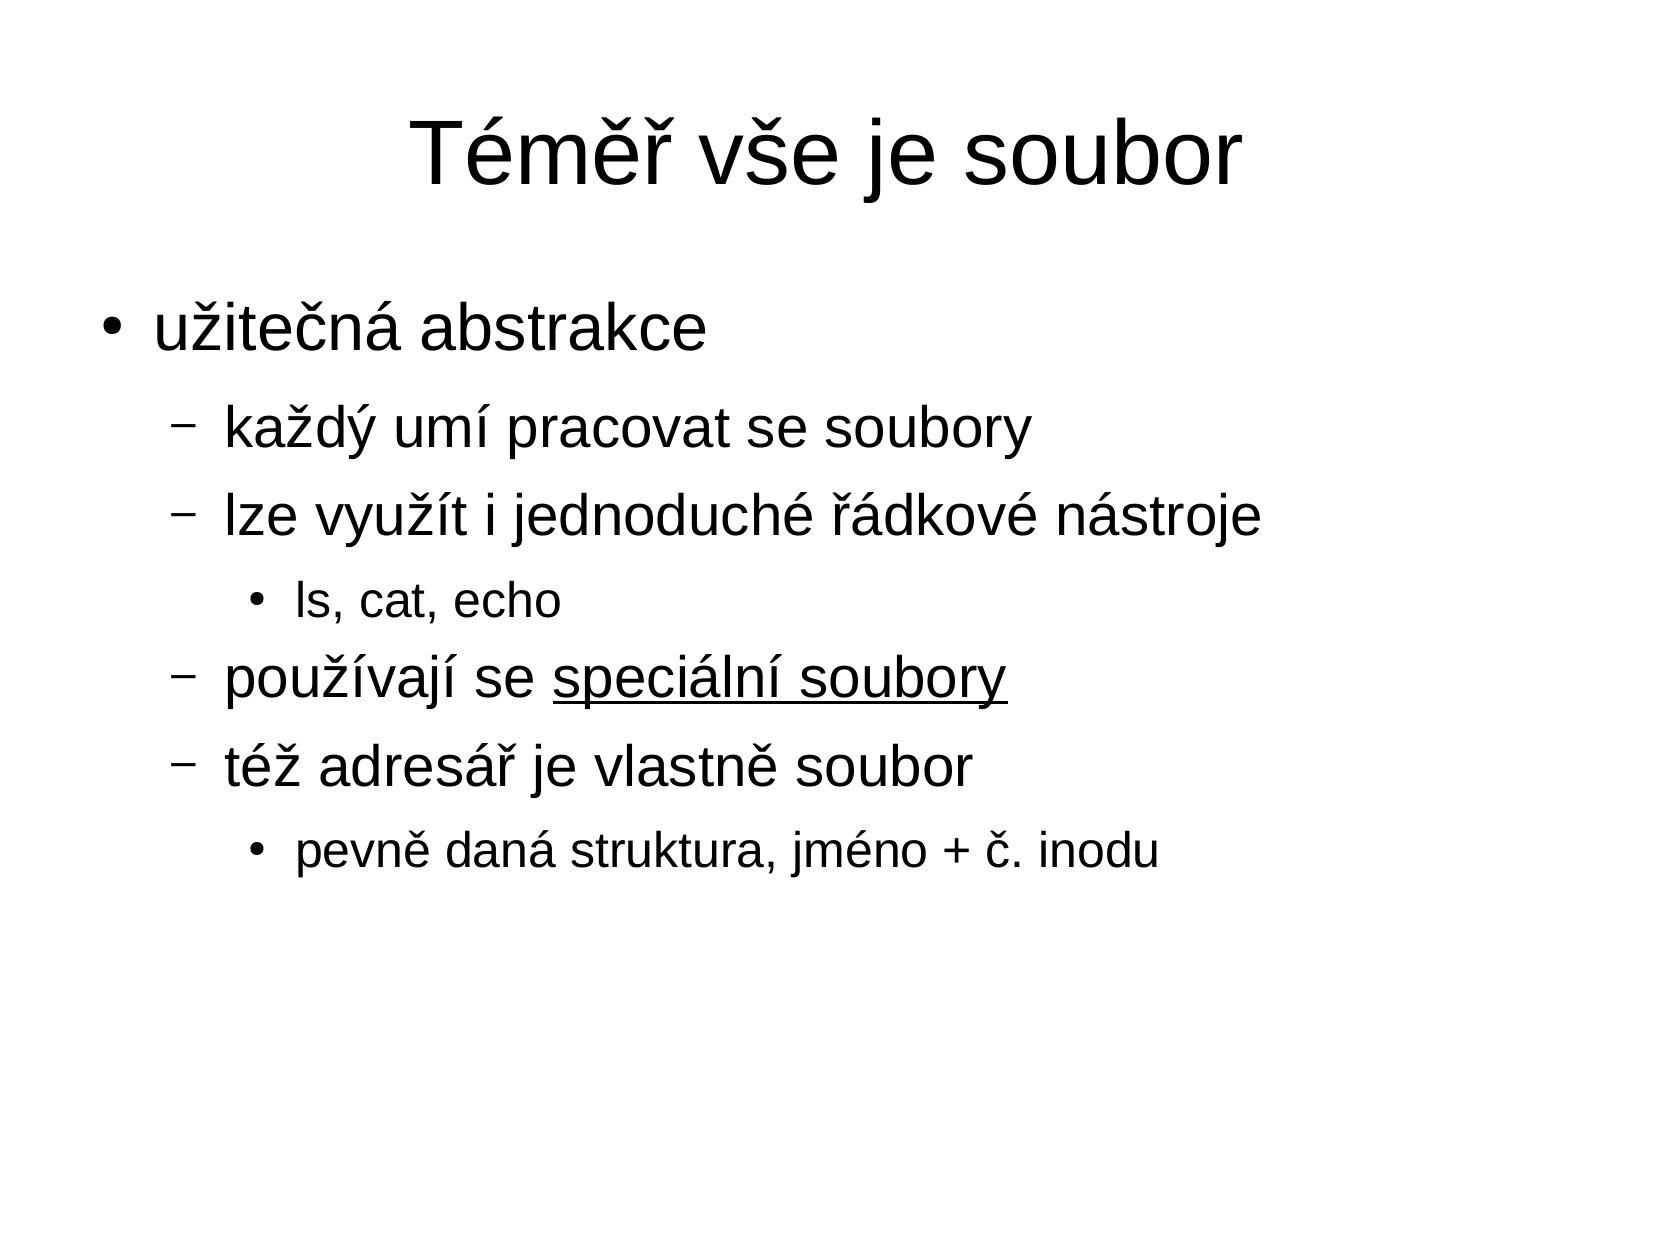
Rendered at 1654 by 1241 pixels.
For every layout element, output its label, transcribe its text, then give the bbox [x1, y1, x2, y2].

list užitečná abstrakce každý umí pracovat se soubory lze využít i jednoduché řádkové nástroje ls, cat, echo používají se speciální soubory též adresář je vlastně soubor pevně daná struktura, jméno + č. inodu [82, 290, 1571, 1094]
title Téměř vše je soubor [82, 56, 1571, 250]
